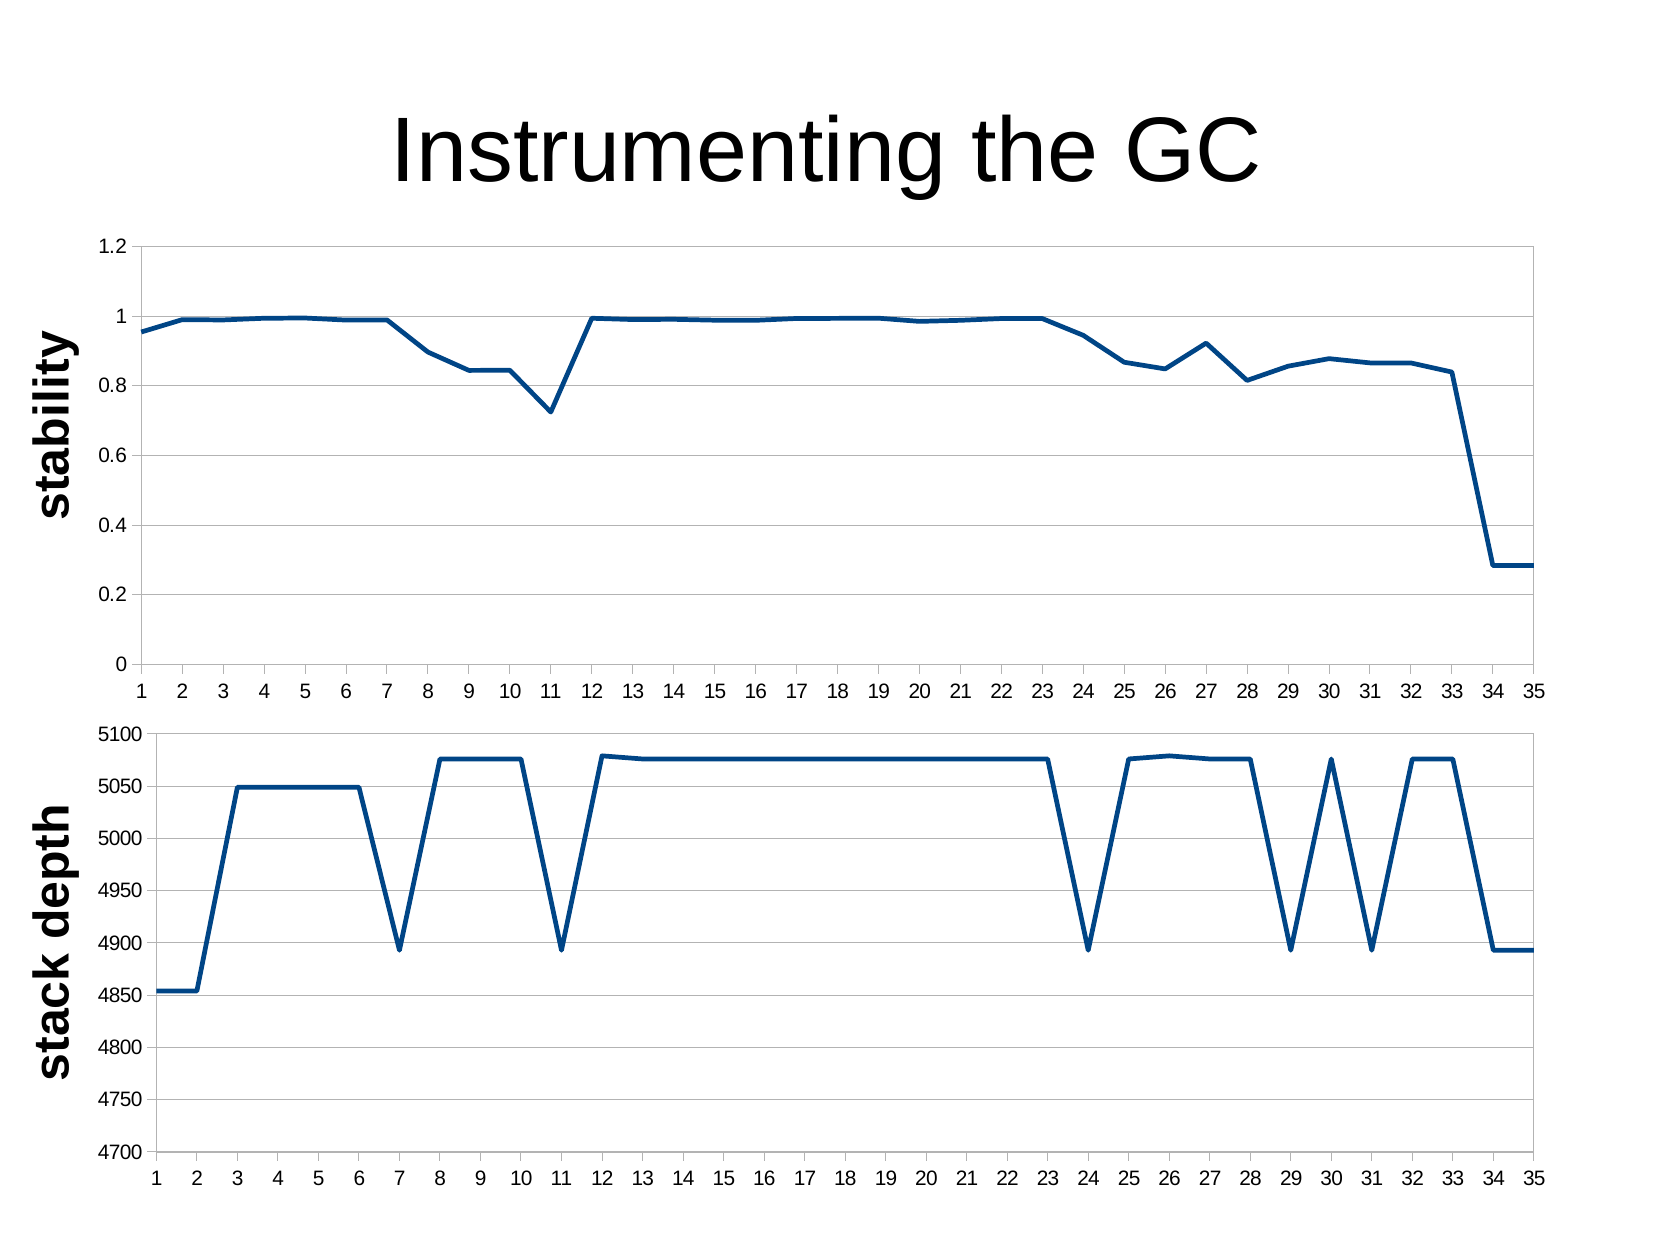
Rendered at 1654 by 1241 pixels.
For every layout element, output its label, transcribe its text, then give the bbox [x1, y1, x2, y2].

text_box Instrumenting the GC [143, 91, 1511, 225]
chart [67, 225, 1576, 1201]
text_box stack depth [16, 788, 87, 1097]
text_box stability [16, 316, 87, 536]
